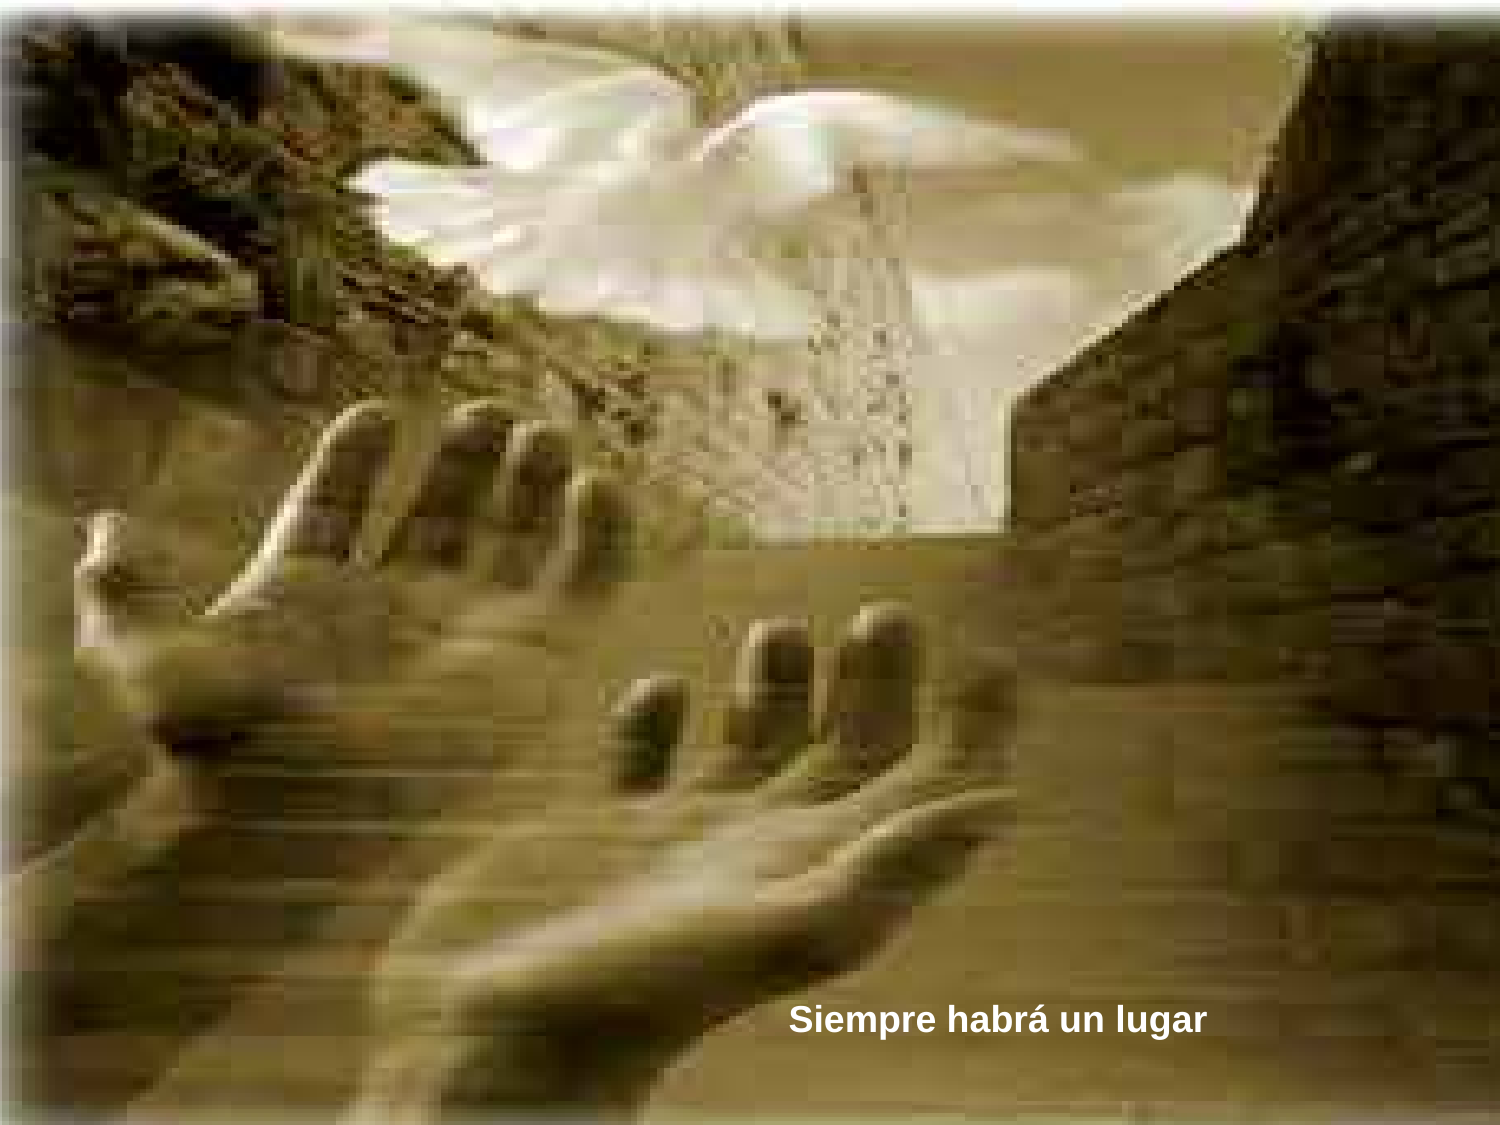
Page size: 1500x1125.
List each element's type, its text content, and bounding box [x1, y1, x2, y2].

picture [0, 0, 1500, 1125]
text_box Siempre habrá un lugar [773, 987, 1225, 1093]
